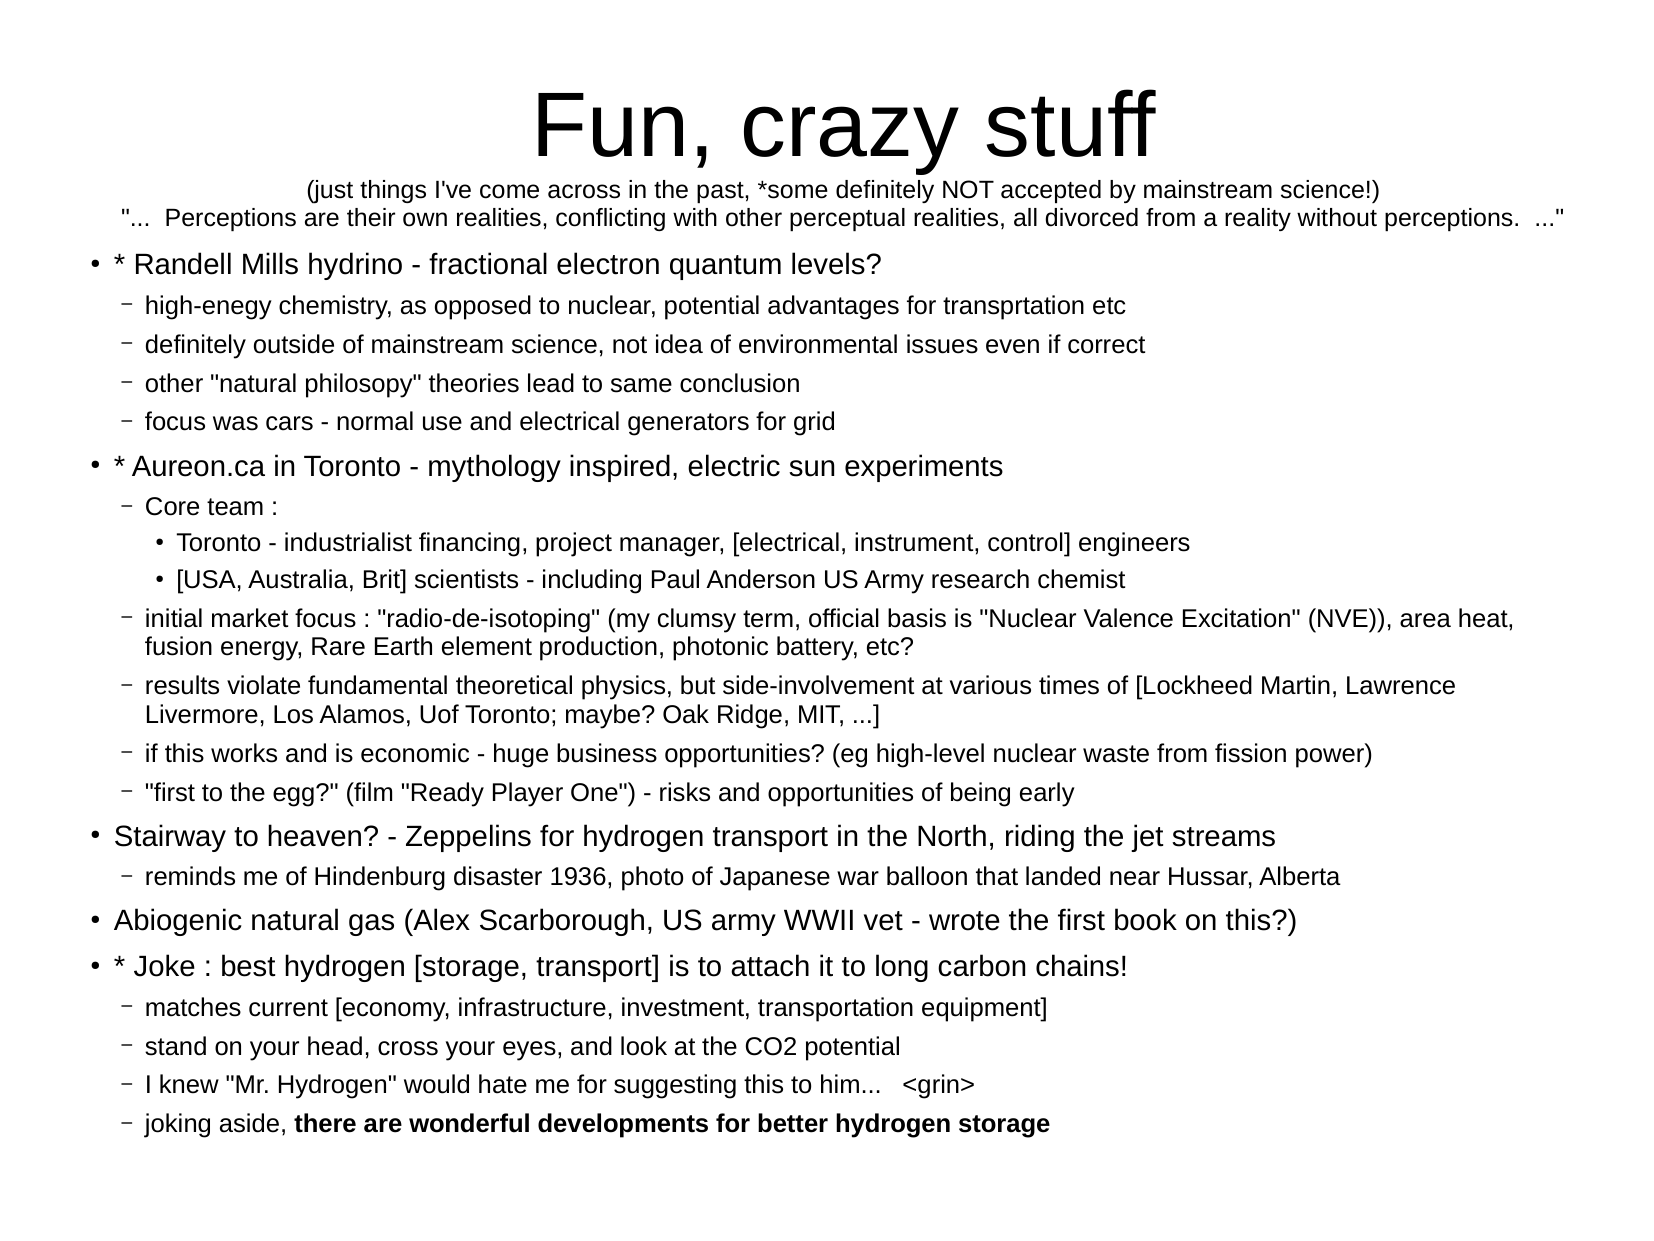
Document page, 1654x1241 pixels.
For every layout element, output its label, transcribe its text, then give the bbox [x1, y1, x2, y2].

title Fun, crazy stuff (just things I've come across in the past, *some definitely NOT accepted by mainstream science!) "... Perceptions are their own realities, conflicting with other perceptual realities, all divorced from a reality without perceptions. ..." [82, 49, 1571, 248]
list * Randell Mills hydrino - fractional electron quantum levels? high-enegy chemistry, as opposed to nuclear, potential advantages for transprtation etc definitely outside of mainstream science, not idea of environmental issues even if correct other "natural philosopy" theories lead to same conclusion focus was cars - normal use and electrical generators for grid * Aureon.ca in Toronto - mythology inspired, electric sun experiments Core team : Toronto - industrialist financing, project manager, [electrical, instrument, control] engineers [USA, Australia, Brit] scientists - including Paul Anderson US Army research chemist initial market focus : "radio-de-isotoping" (my clumsy term, official basis is "Nuclear Valence Excitation" (NVE)), area heat, fusion energy, Rare Earth element production, photonic battery, etc? results violate fundamental theoretical physics, but side-involvement at various times of [Lockheed Martin, Lawrence Livermore, Los Alamos, Uof Toronto; maybe? Oak Ridge, MIT, ...] if this works and is economic - huge business opportunities? (eg high-level nuclear waste from fission power) "first to the egg?" (film "Ready Player One") - risks and opportunities of being early Stairway to heaven? - Zeppelins for hydrogen transport in the North, riding the jet streams reminds me of Hindenburg disaster 1936, photo of Japanese war balloon that landed near Hussar, Alberta Abiogenic natural gas (Alex Scarborough, US army WWII vet - wrote the first book on this?) * Joke : best hydrogen [storage, transport] is to attach it to long carbon chains! matches current [economy, infrastructure, investment, transportation equipment] stand on your head, cross your eyes, and look at the CO2 potential I knew "Mr. Hydrogen" would hate me for suggesting this to him... <grin> joking aside, there are wonderful developments for better hydrogen storage [82, 248, 1571, 1158]
